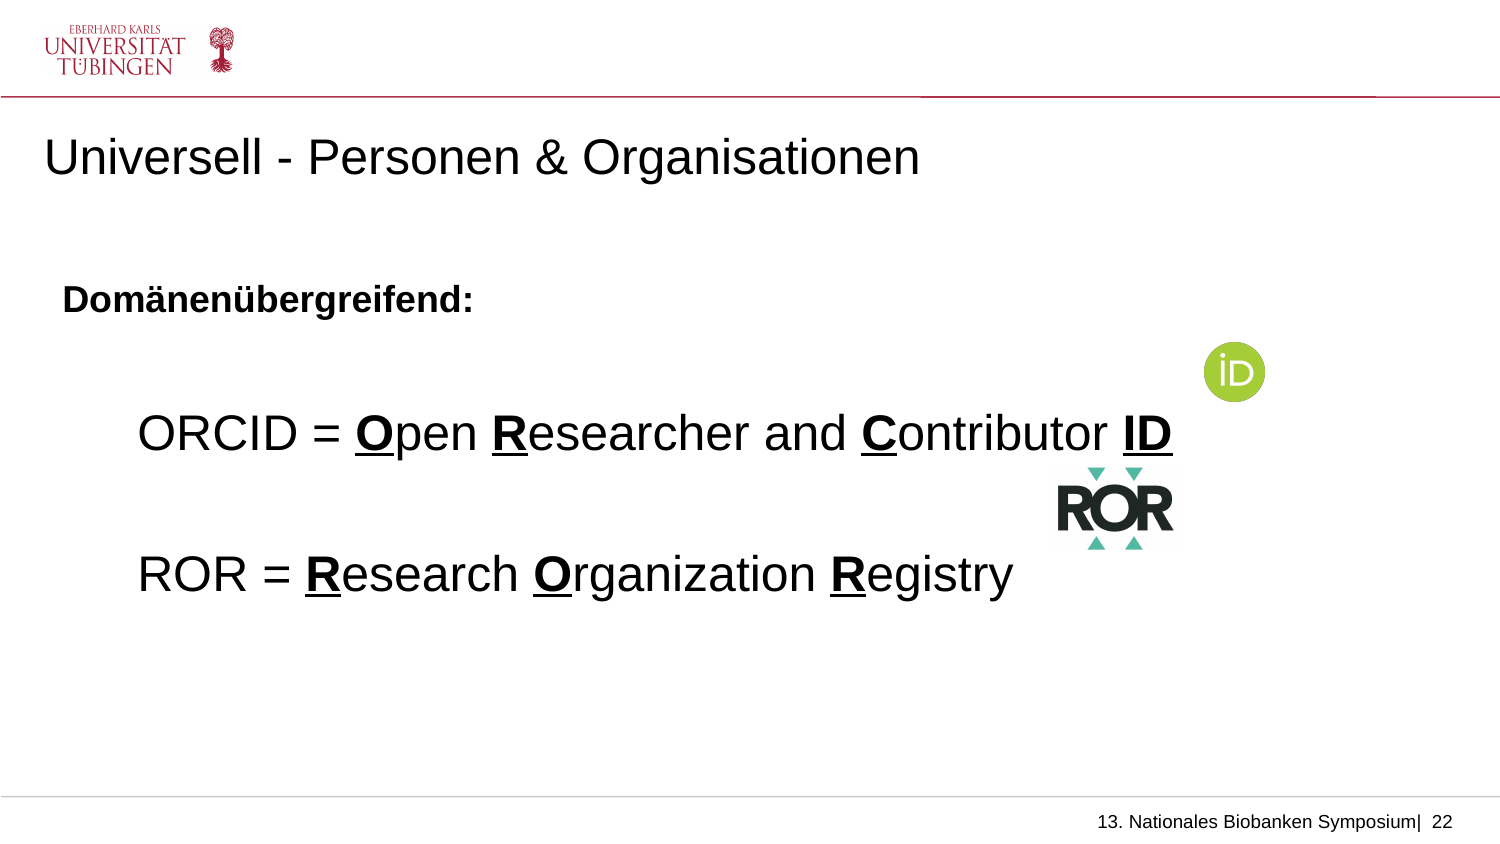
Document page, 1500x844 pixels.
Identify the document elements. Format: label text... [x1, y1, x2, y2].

title Universell - Personen & Organisationen [28, 109, 991, 195]
picture [1048, 465, 1183, 551]
list Domänenübergreifend: ORCID = Open Researcher and Contributor ID ROR = Research Organization Registry [47, 237, 1453, 763]
picture [1204, 342, 1265, 402]
picture [44, 25, 234, 75]
